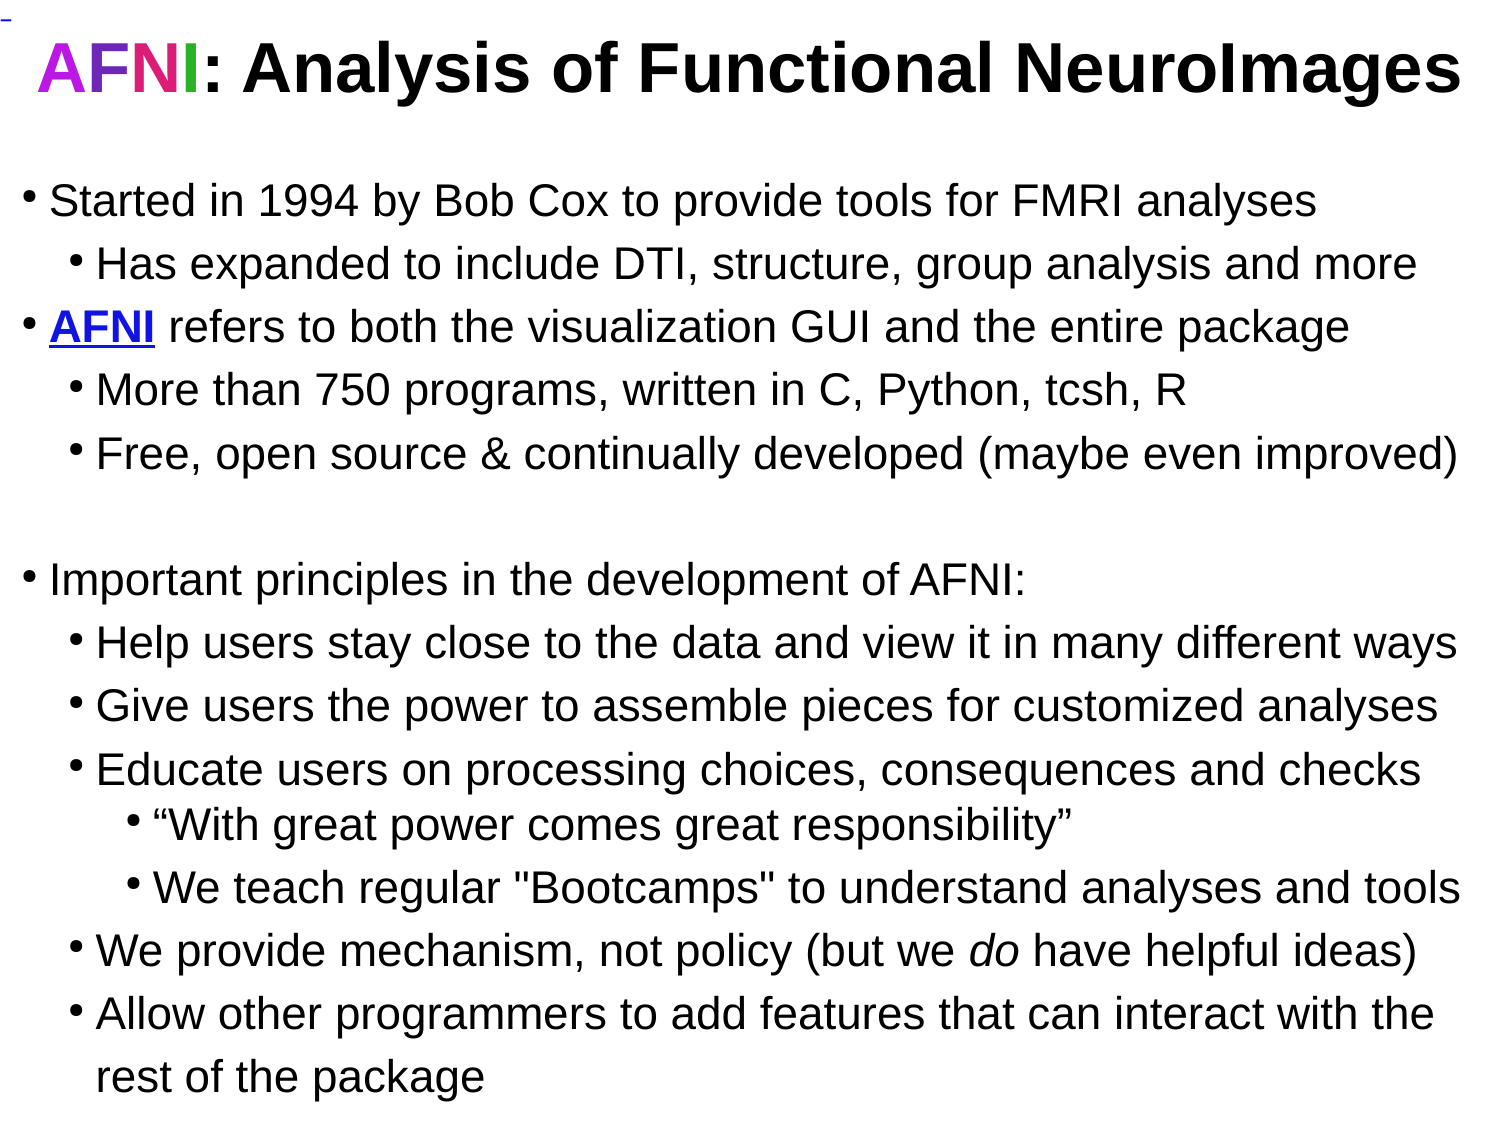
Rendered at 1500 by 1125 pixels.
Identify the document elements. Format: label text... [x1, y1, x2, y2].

list Started in 1994 by Bob Cox to provide tools for FMRI analyses Has expanded to include DTI, structure, group analysis and more AFNI refers to both the visualization GUI and the entire package More than 750 programs, written in C, Python, tcsh, R Free, open source & continually developed (maybe even improved) Important principles in the development of AFNI: Help users stay close to the data and view it in many different ways Give users the power to assemble pieces for customized analyses Educate users on processing choices, consequences and checks “With great power comes great responsibility” We teach regular "Bootcamps" to understand analyses and tools We provide mechanism, not policy (but we do have helpful ideas) Allow other programmers to add features that can interact with the rest of the package [6, 154, 1489, 1102]
text_box AFNI: Analysis of Functional NeuroImages [0, 20, 1500, 126]
